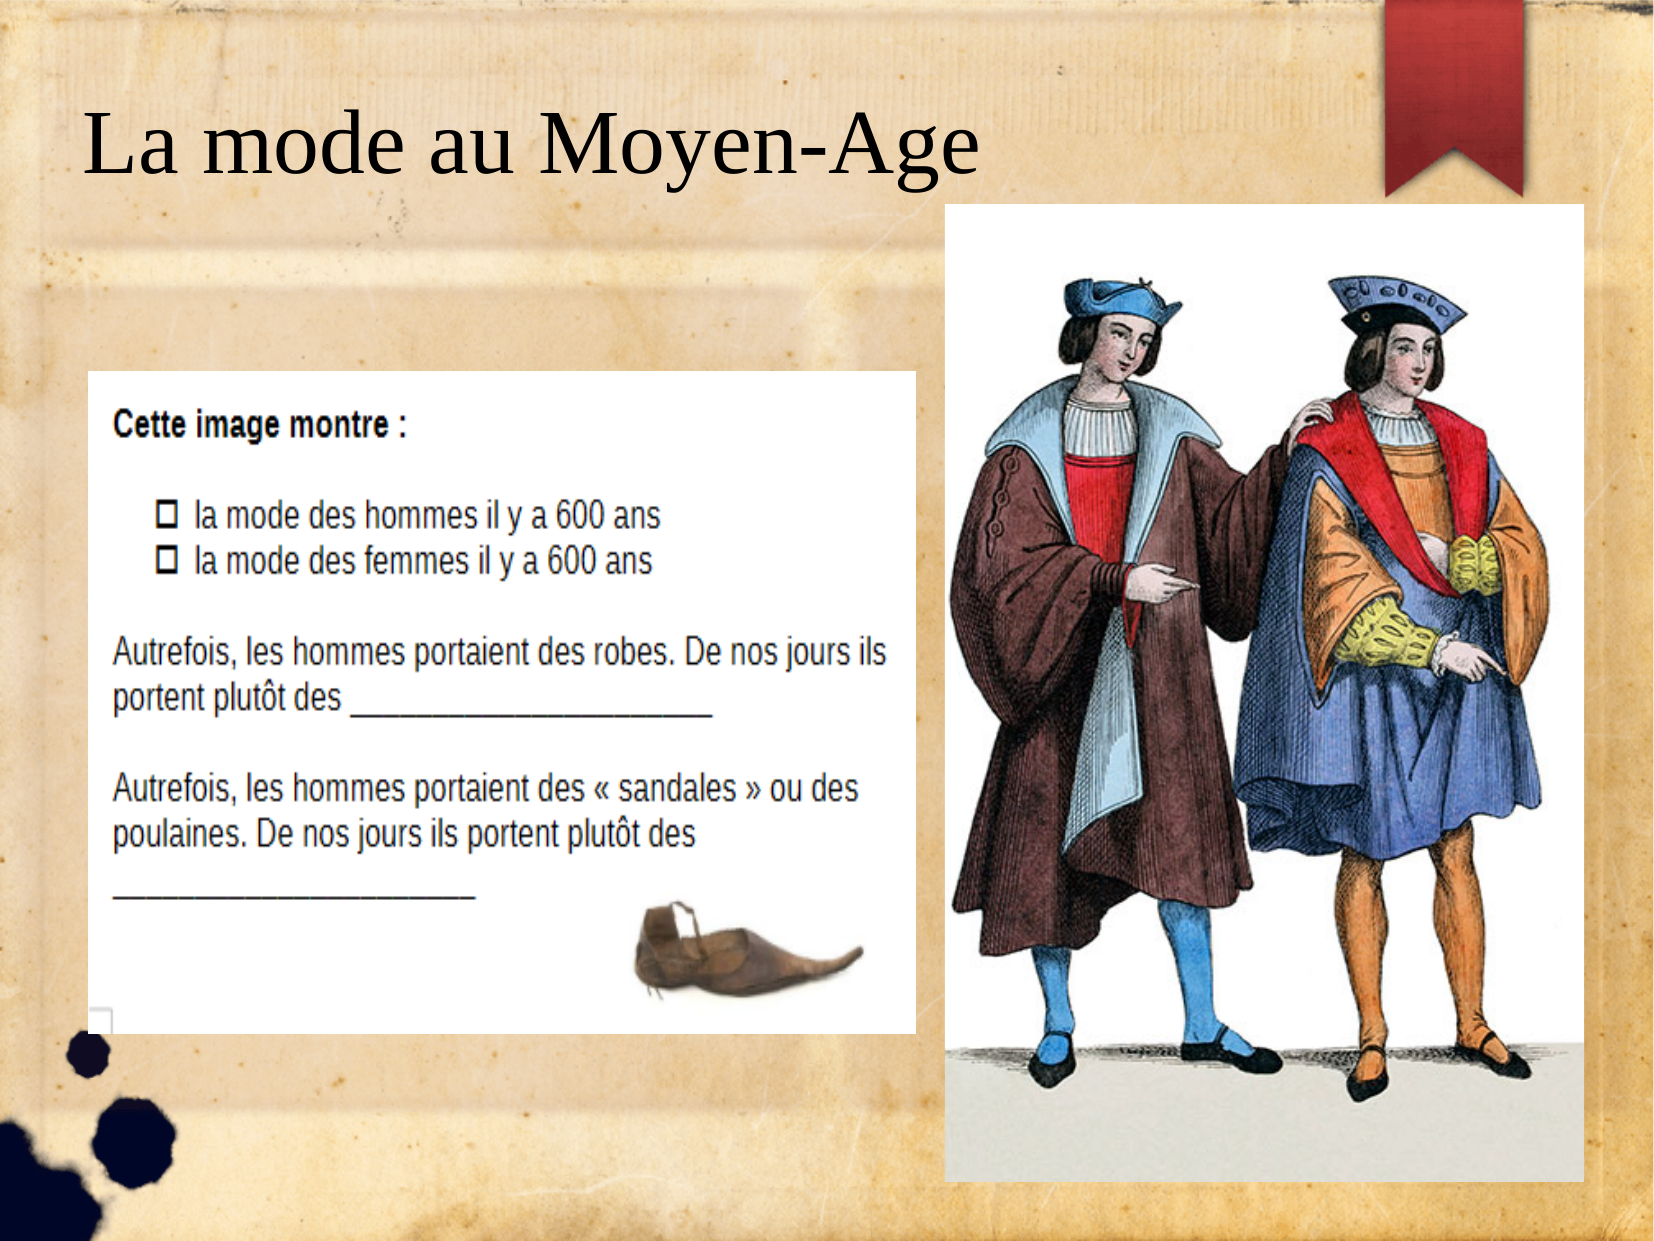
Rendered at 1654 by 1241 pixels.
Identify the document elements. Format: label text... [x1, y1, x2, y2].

picture [0, 0, 1654, 1241]
title La mode au Moyen-Age [82, 49, 1347, 237]
